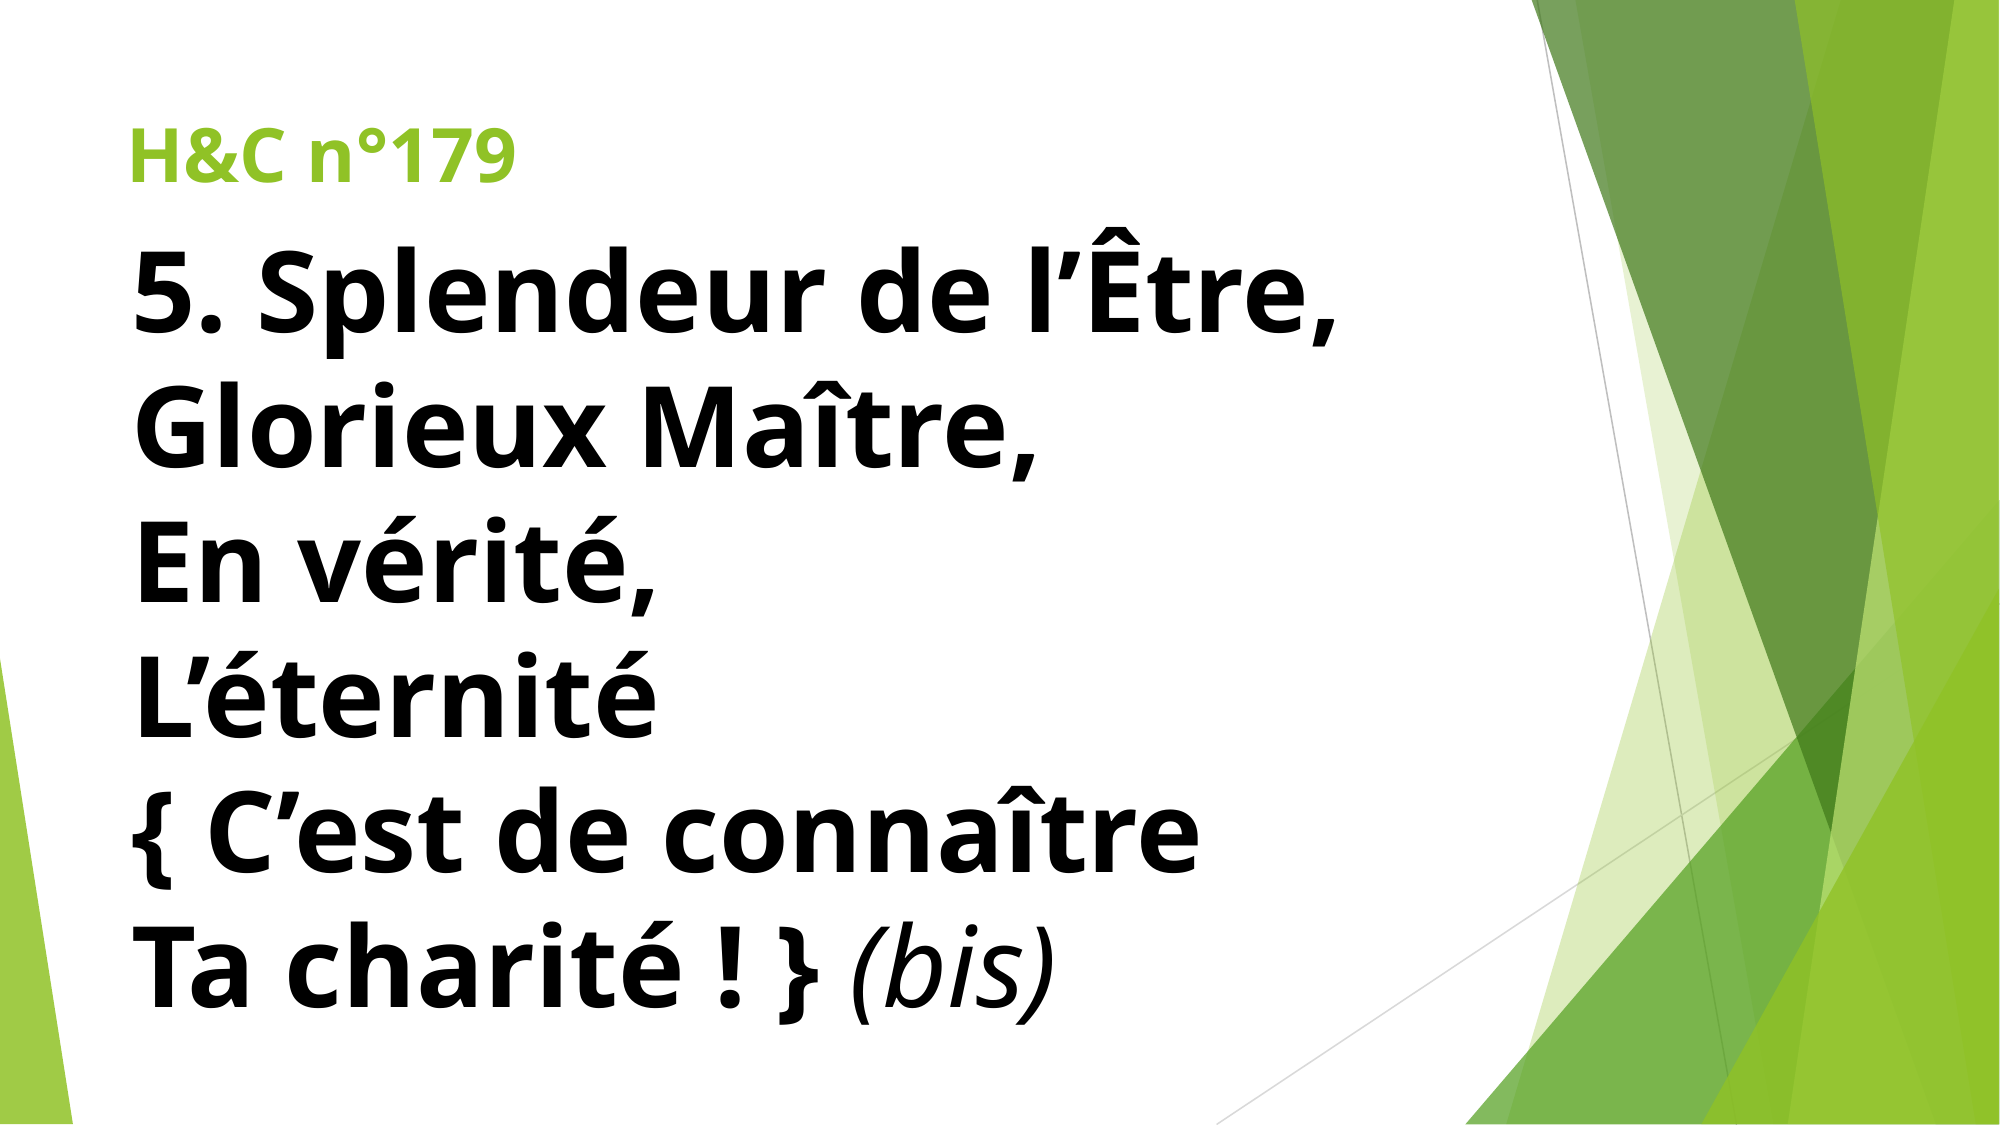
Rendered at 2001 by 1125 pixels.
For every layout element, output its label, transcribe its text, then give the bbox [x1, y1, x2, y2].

text_box 5. Splendeur de l’Être, Glorieux Maître, En vérité, L’éternité { C’est de connaître Ta charité ! } (bis) [116, 212, 1948, 1074]
text_box H&C n°179 [111, 99, 1522, 213]
